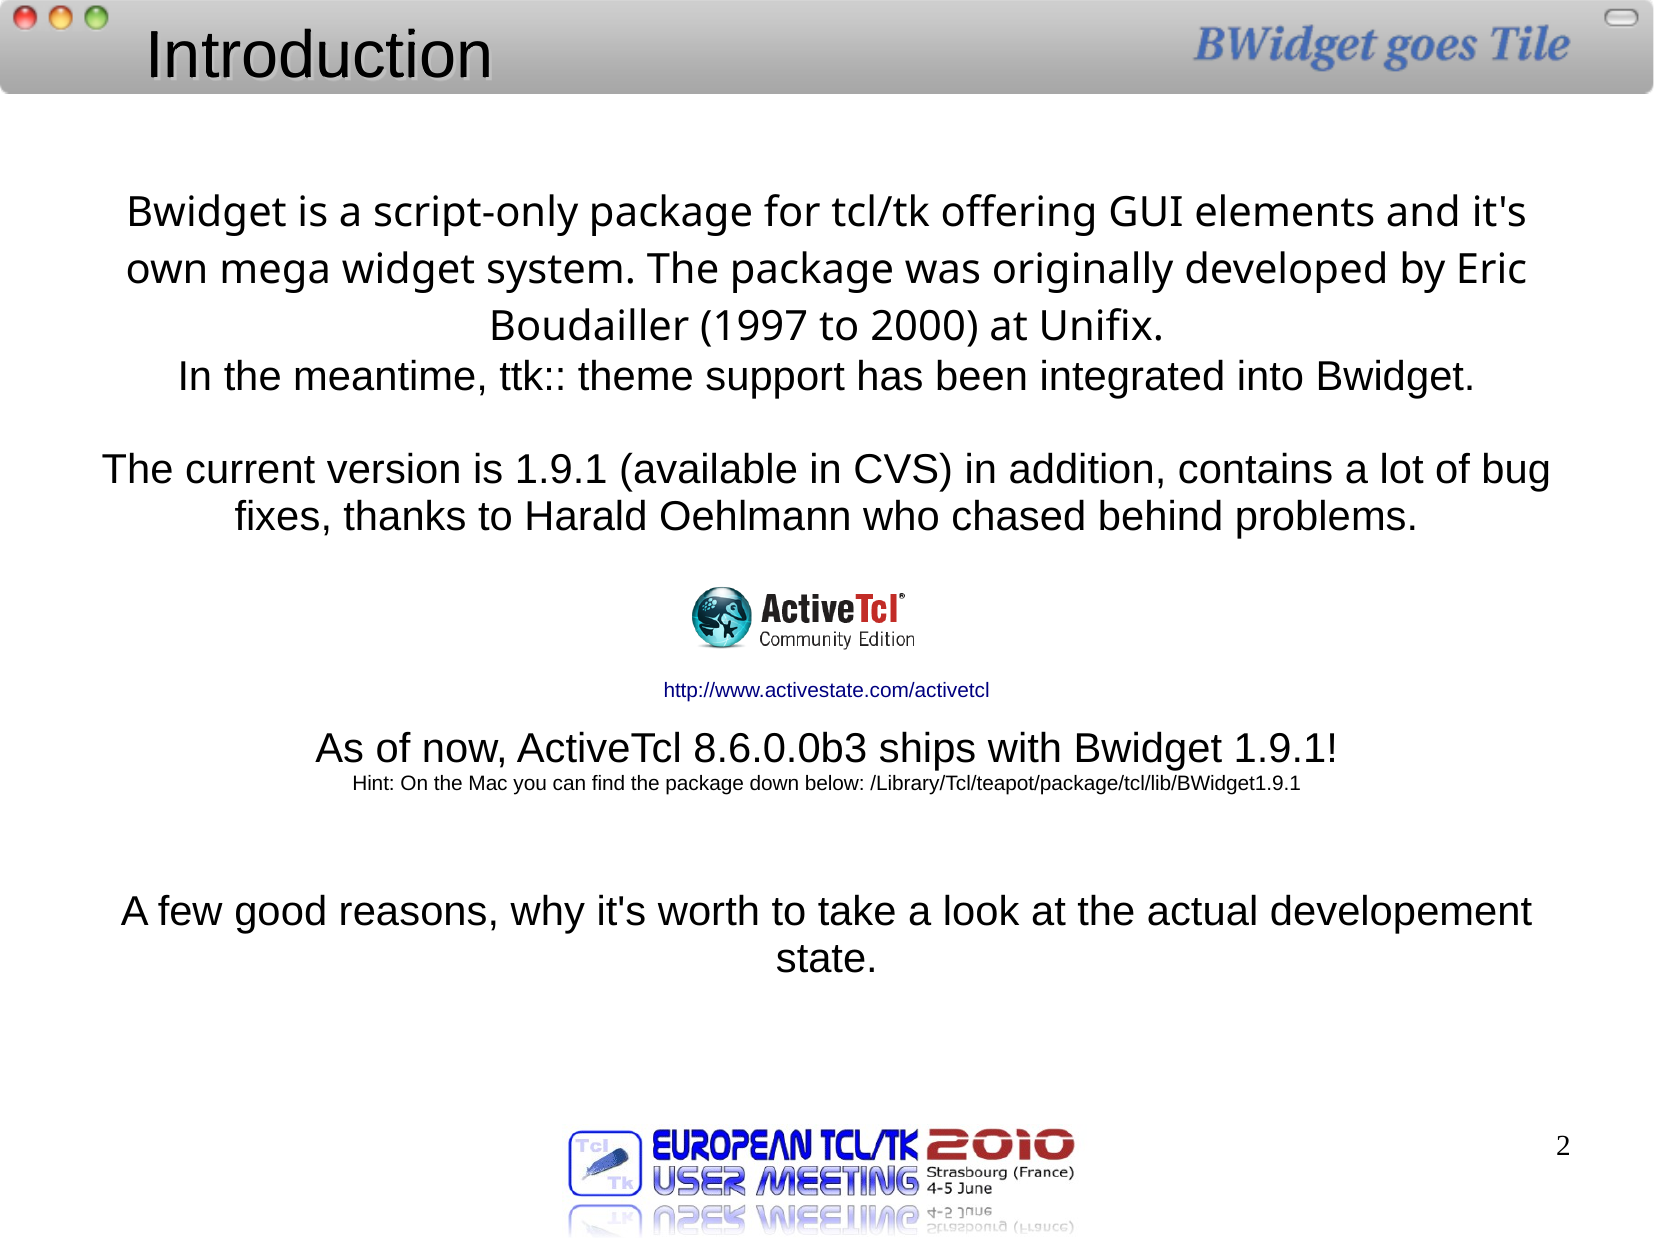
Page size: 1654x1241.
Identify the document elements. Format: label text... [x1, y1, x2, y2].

picture [562, 1124, 1088, 1238]
title Introduction [145, 16, 1156, 93]
subtitle Bwidget is a script-only package for tcl/tk offering GUI elements and it's own mega widget system. The package was originally developed by Eric Boudailler (1997 to 2000) at Unifix. In the meantime, ttk:: theme support has been integrated into Bwidget. The current version is 1.9.1 (available in CVS) in addition, contains a lot of bug fixes, thanks to Harald Oehlmann who chased behind problems. http://www.activestate.com/activetcl As of now, ActiveTcl 8.6.0.0b3 ships with Bwidget 1.9.1! Hint: On the Mac you can find the package down below: /Library/Tcl/teapot/package/tcl/lib/BWidget1.9.1 A few good reasons, why it's worth to take a look at the actual developement state. [82, 107, 1571, 1056]
picture [667, 565, 1041, 673]
picture [0, 0, 1654, 94]
